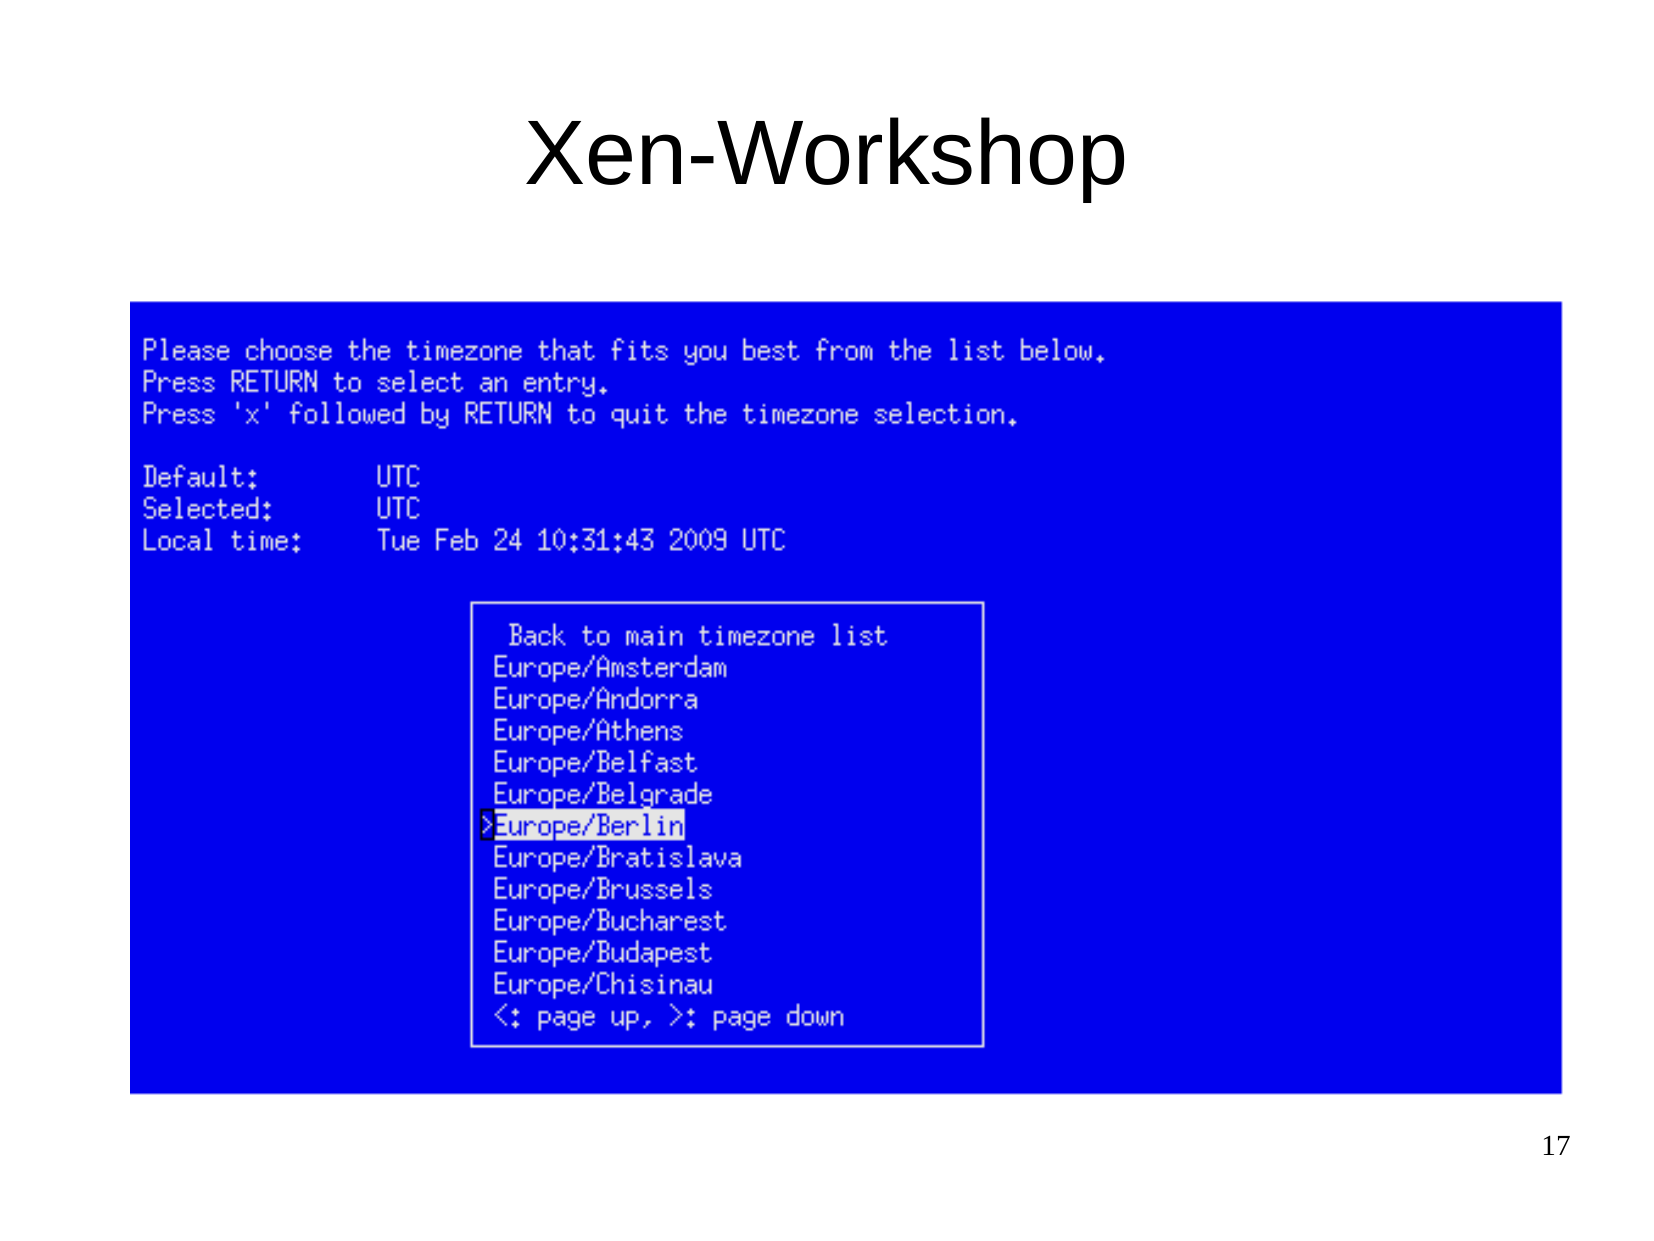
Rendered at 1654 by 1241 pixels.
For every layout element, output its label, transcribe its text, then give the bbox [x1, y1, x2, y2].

picture [130, 300, 1565, 1097]
title Xen-Workshop [82, 49, 1571, 257]
